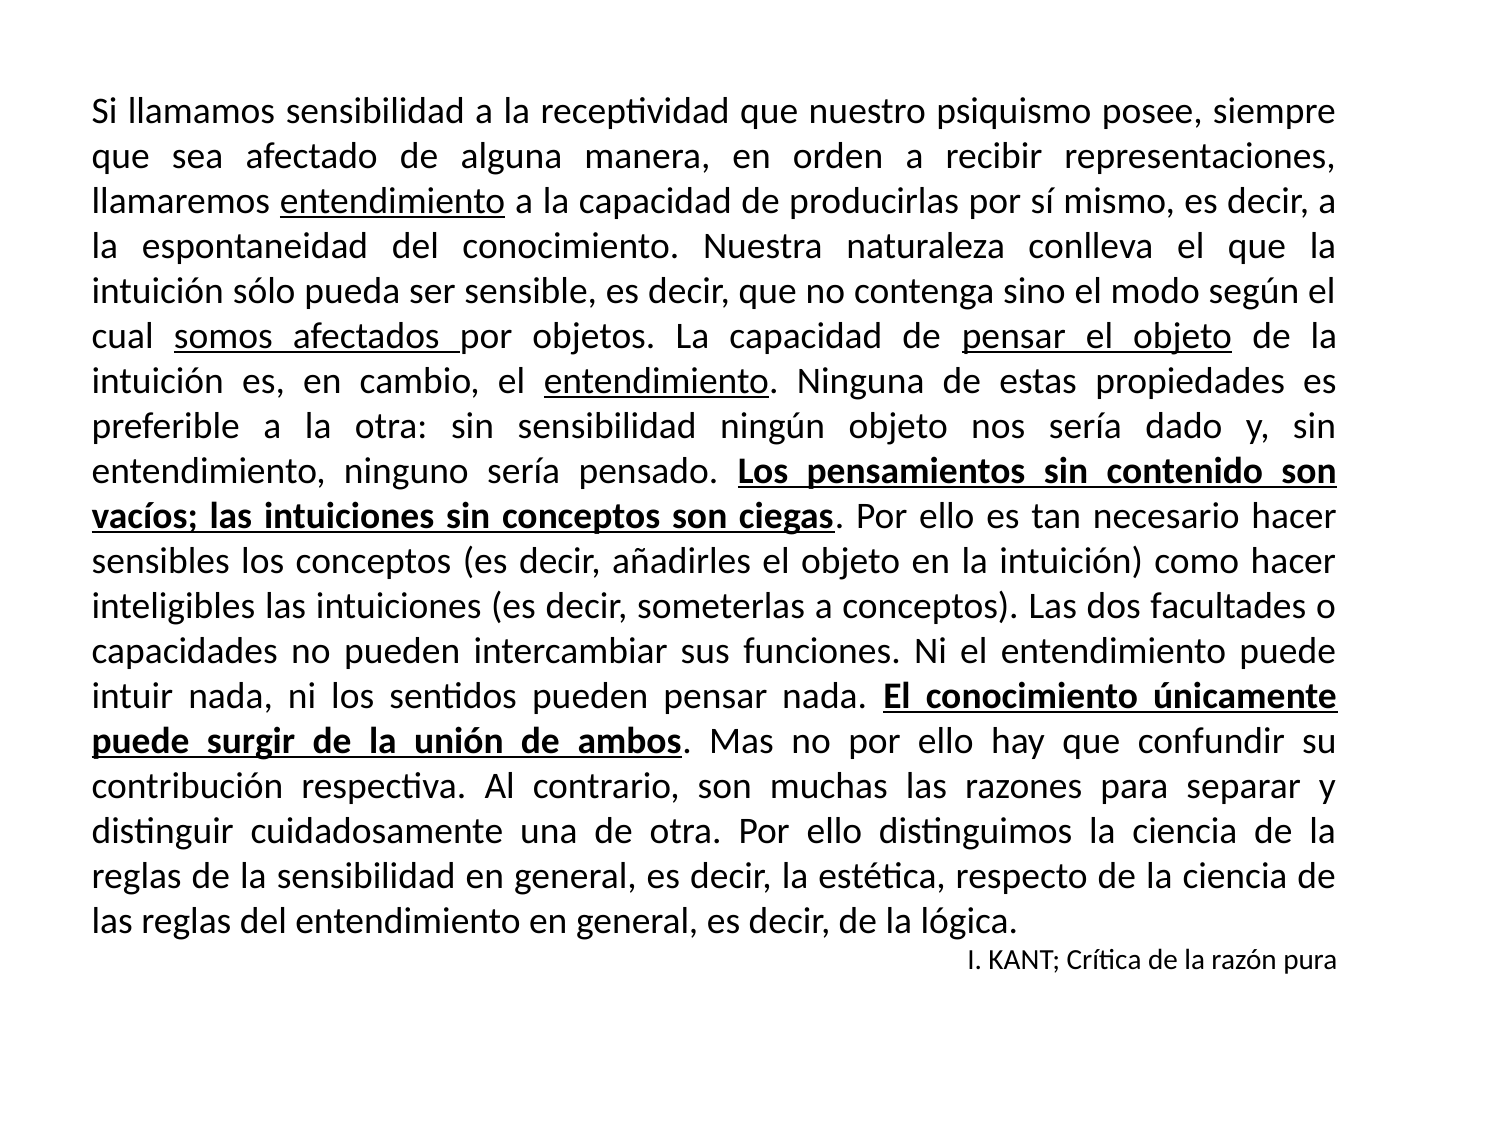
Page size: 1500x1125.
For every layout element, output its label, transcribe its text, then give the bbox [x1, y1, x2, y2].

text_box Si llamamos sensibilidad a la receptividad que nuestro psiquismo posee, siempre que sea afectado de alguna manera, en orden a recibir representaciones, llamaremos entendimiento a la capacidad de producirlas por sí mismo, es decir, a la espontaneidad del conocimiento. Nuestra naturaleza conlleva el que la intuición sólo pueda ser sensible, es decir, que no contenga sino el modo según el cual somos afectados por objetos. La capacidad de pensar el objeto de la intuición es, en cambio, el entendimiento. Ninguna de estas propiedades es preferible a la otra: sin sensibilidad ningún objeto nos sería dado y, sin entendimiento, ninguno sería pensado. Los pensamientos sin contenido son vacíos; las intuiciones sin conceptos son ciegas. Por ello es tan necesario hacer sensibles los conceptos (es decir, añadirles el objeto en la intuición) como hacer inteligibles las intuiciones (es decir, someterlas a conceptos). Las dos facultades o capacidades no pueden intercambiar sus funciones. Ni el entendimiento puede intuir nada, ni los sentidos pueden pensar nada. El conocimiento únicamente puede surgir de la unión de ambos. Mas no por ello hay que confundir su contribución respectiva. Al contrario, son muchas las razones para separar y distinguir cuidadosamente una de otra. Por ello distinguimos la ciencia de la reglas de la sensibilidad en general, es decir, la estética, respecto de la ciencia de las reglas del entendimiento en general, es decir, de la lógica. I. KANT; Crítica de la razón pura [77, 78, 1352, 983]
